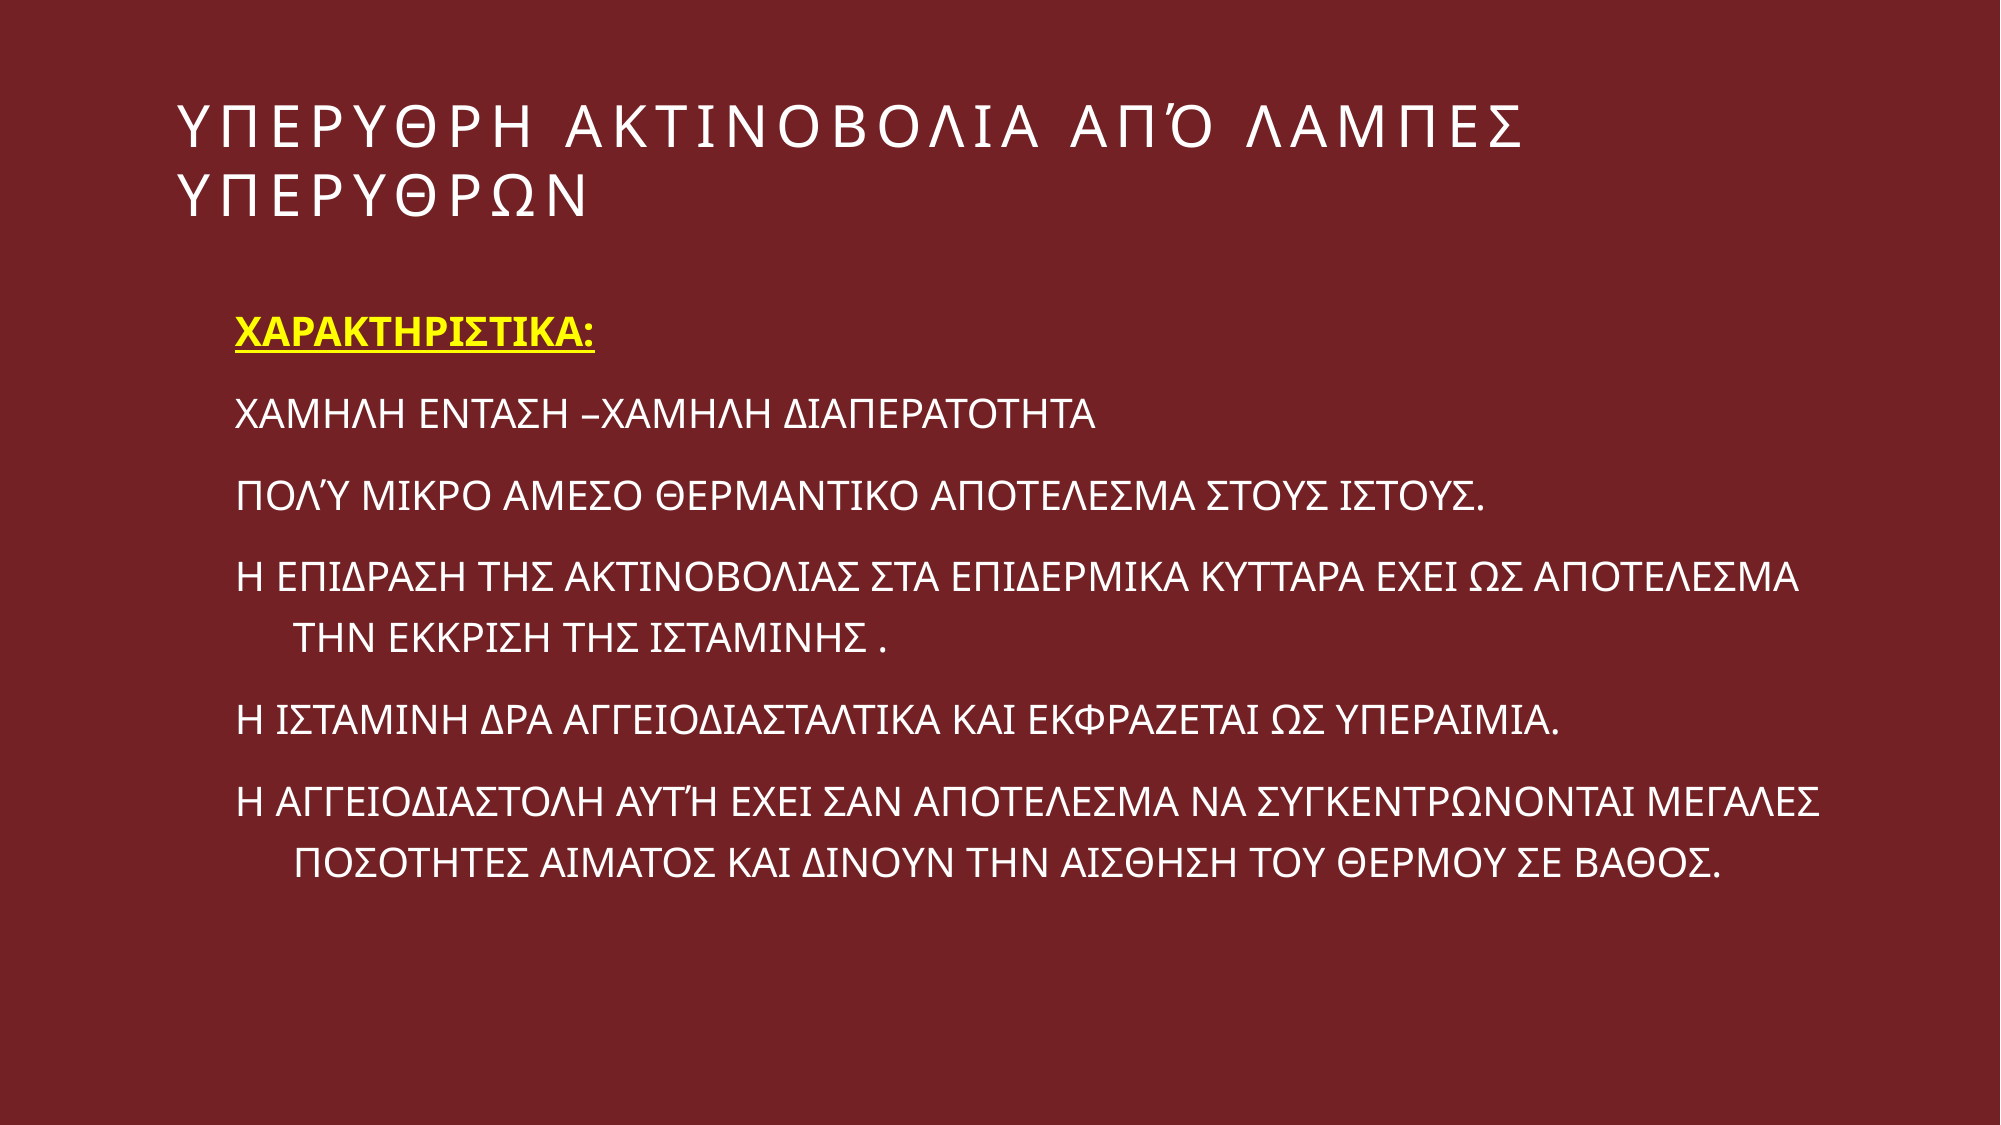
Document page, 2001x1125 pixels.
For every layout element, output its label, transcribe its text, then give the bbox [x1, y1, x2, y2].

title ΥΠΕΡΥΘΡΗ ΑΚΤΙΝΟΒΟΛΙΑ ΑΠΌ ΛΑΜΠΕΣ ΥΠΕΡΥΘΡΩΝ [177, 88, 1822, 244]
list ΧΑΡΑΚΤΗΡΙΣΤΙΚΑ: ΧΑΜΗΛΗ ΕΝΤΑΣΗ –ΧΑΜΗΛΗ ΔΙΑΠΕΡΑΤΟΤΗΤΑ ΠΟΛΎ ΜΙΚΡΟ ΑΜΕΣΟ ΘΕΡΜΑΝΤΙΚΟ ΑΠΟΤΕΛΕΣΜΑ ΣΤΟΥΣ ΙΣΤΟΥΣ. Η ΕΠΙΔΡΑΣΗ ΤΗΣ ΑΚΤΙΝΟΒΟΛΙΑΣ ΣΤΑ ΕΠΙΔΕΡΜΙΚΑ ΚΥΤΤΑΡΑ ΕΧΕΙ ΩΣ ΑΠΟΤΕΛΕΣΜΑ ΤΗΝ ΕΚΚΡΙΣΗ ΤΗΣ ΙΣΤΑΜΙΝΗΣ . Η ΙΣΤΑΜΙΝΗ ΔΡΑ ΑΓΓΕΙΟΔΙΑΣΤΑΛΤΙΚΑ ΚΑΙ ΕΚΦΡΑΖΕΤΑΙ ΩΣ ΥΠΕΡΑΙΜΙΑ. Η ΑΓΓΕΙΟΔΙΑΣΤΟΛΗ ΑΥΤΉ ΕΧΕΙ ΣΑΝ ΑΠΟΤΕΛΕΣΜΑ ΝΑ ΣΥΓΚΕΝΤΡΩΝΟΝΤΑΙ ΜΕΓΑΛΕΣ ΠΟΣΟΤΗΤΕΣ ΑΙΜΑΤΟΣ ΚΑΙ ΔΙΝΟΥΝ ΤΗΝ ΑΙΣΘΗΣΗ ΤΟΥ ΘΕΡΜΟΥ ΣΕ ΒΑΘΟΣ. [177, 293, 1822, 947]
